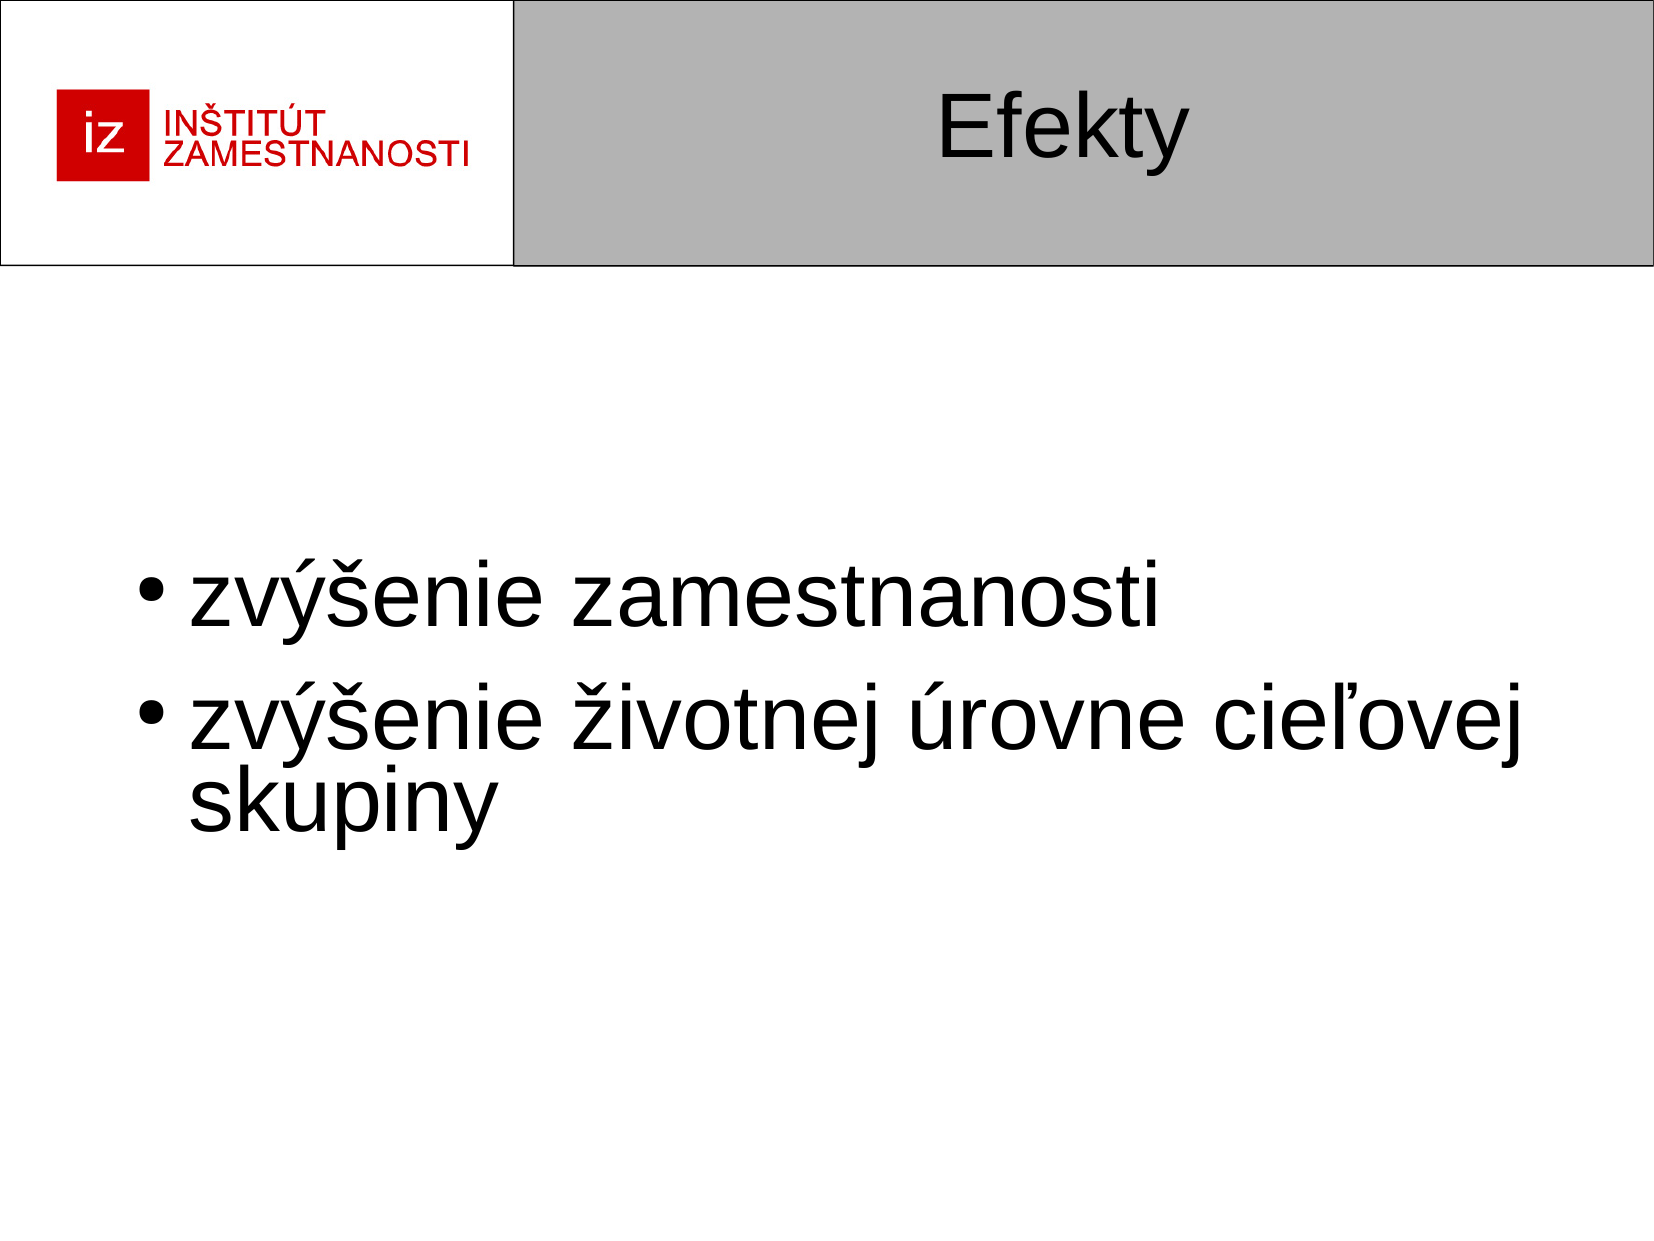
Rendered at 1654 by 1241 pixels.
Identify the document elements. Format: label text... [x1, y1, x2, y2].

picture [5, 8, 512, 257]
list zvýšenie zamestnanosti zvýšenie životnej úrovne cieľovej skupiny [118, 561, 1530, 1034]
title Efekty [561, 37, 1565, 229]
